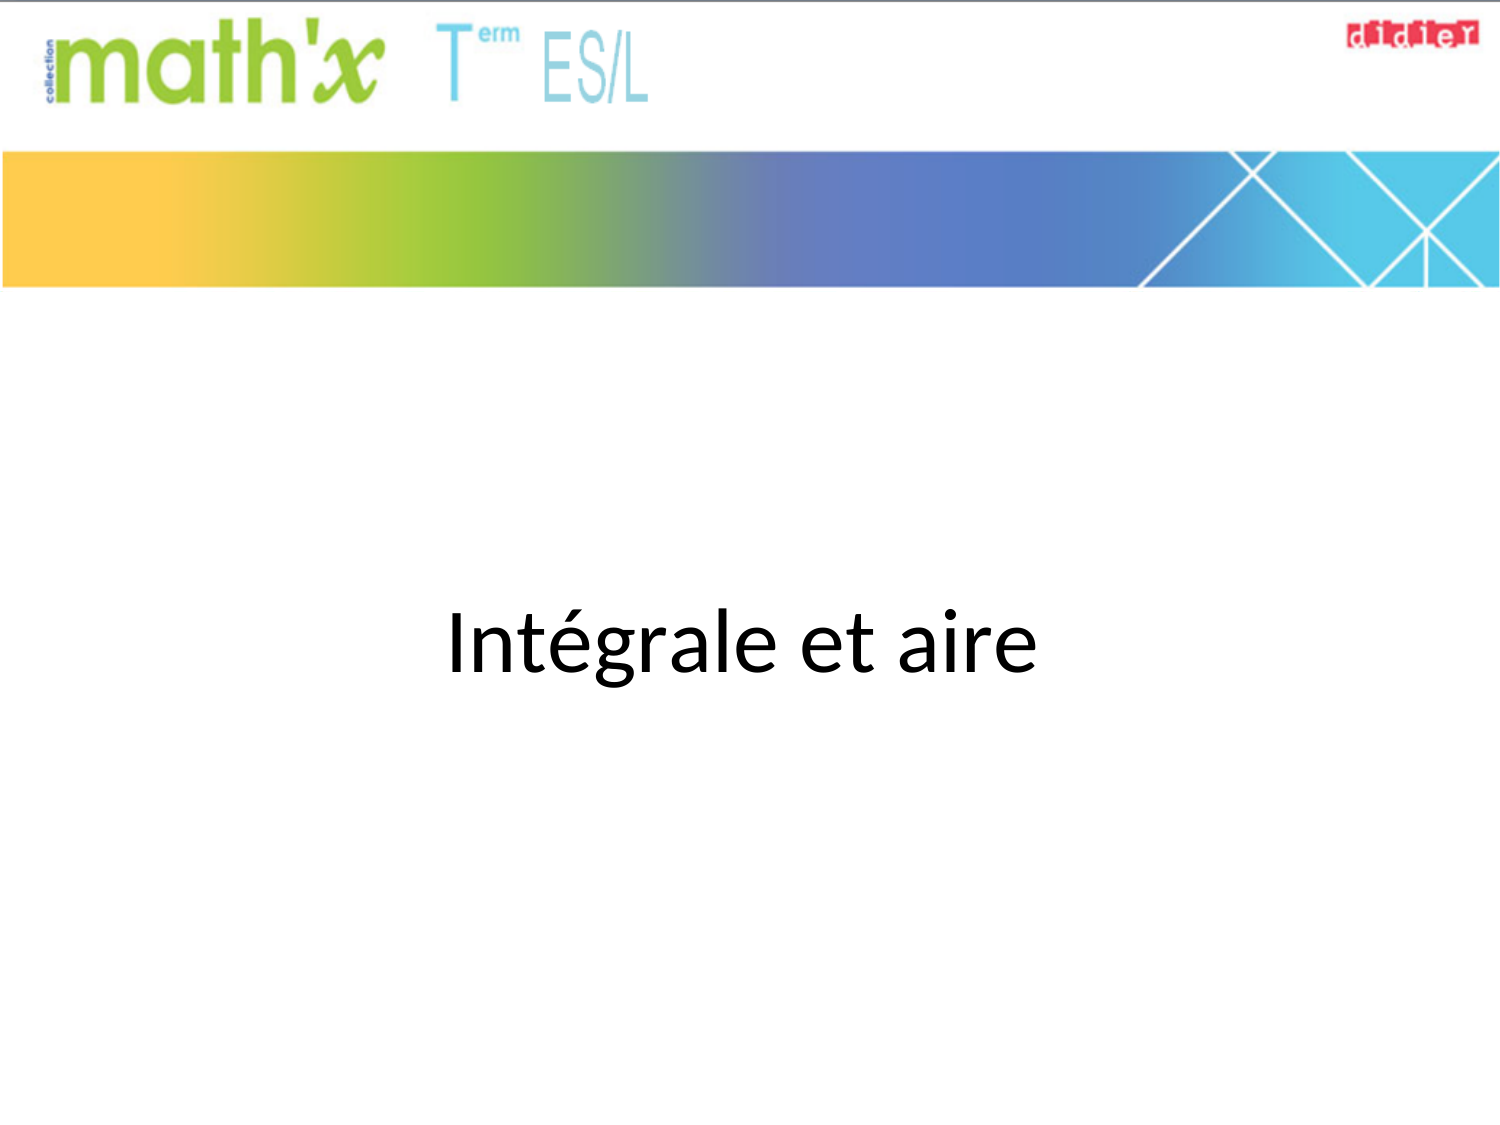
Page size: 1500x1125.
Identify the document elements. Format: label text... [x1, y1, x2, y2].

title Intégrale et aire [105, 515, 1381, 757]
picture [0, 0, 1500, 291]
